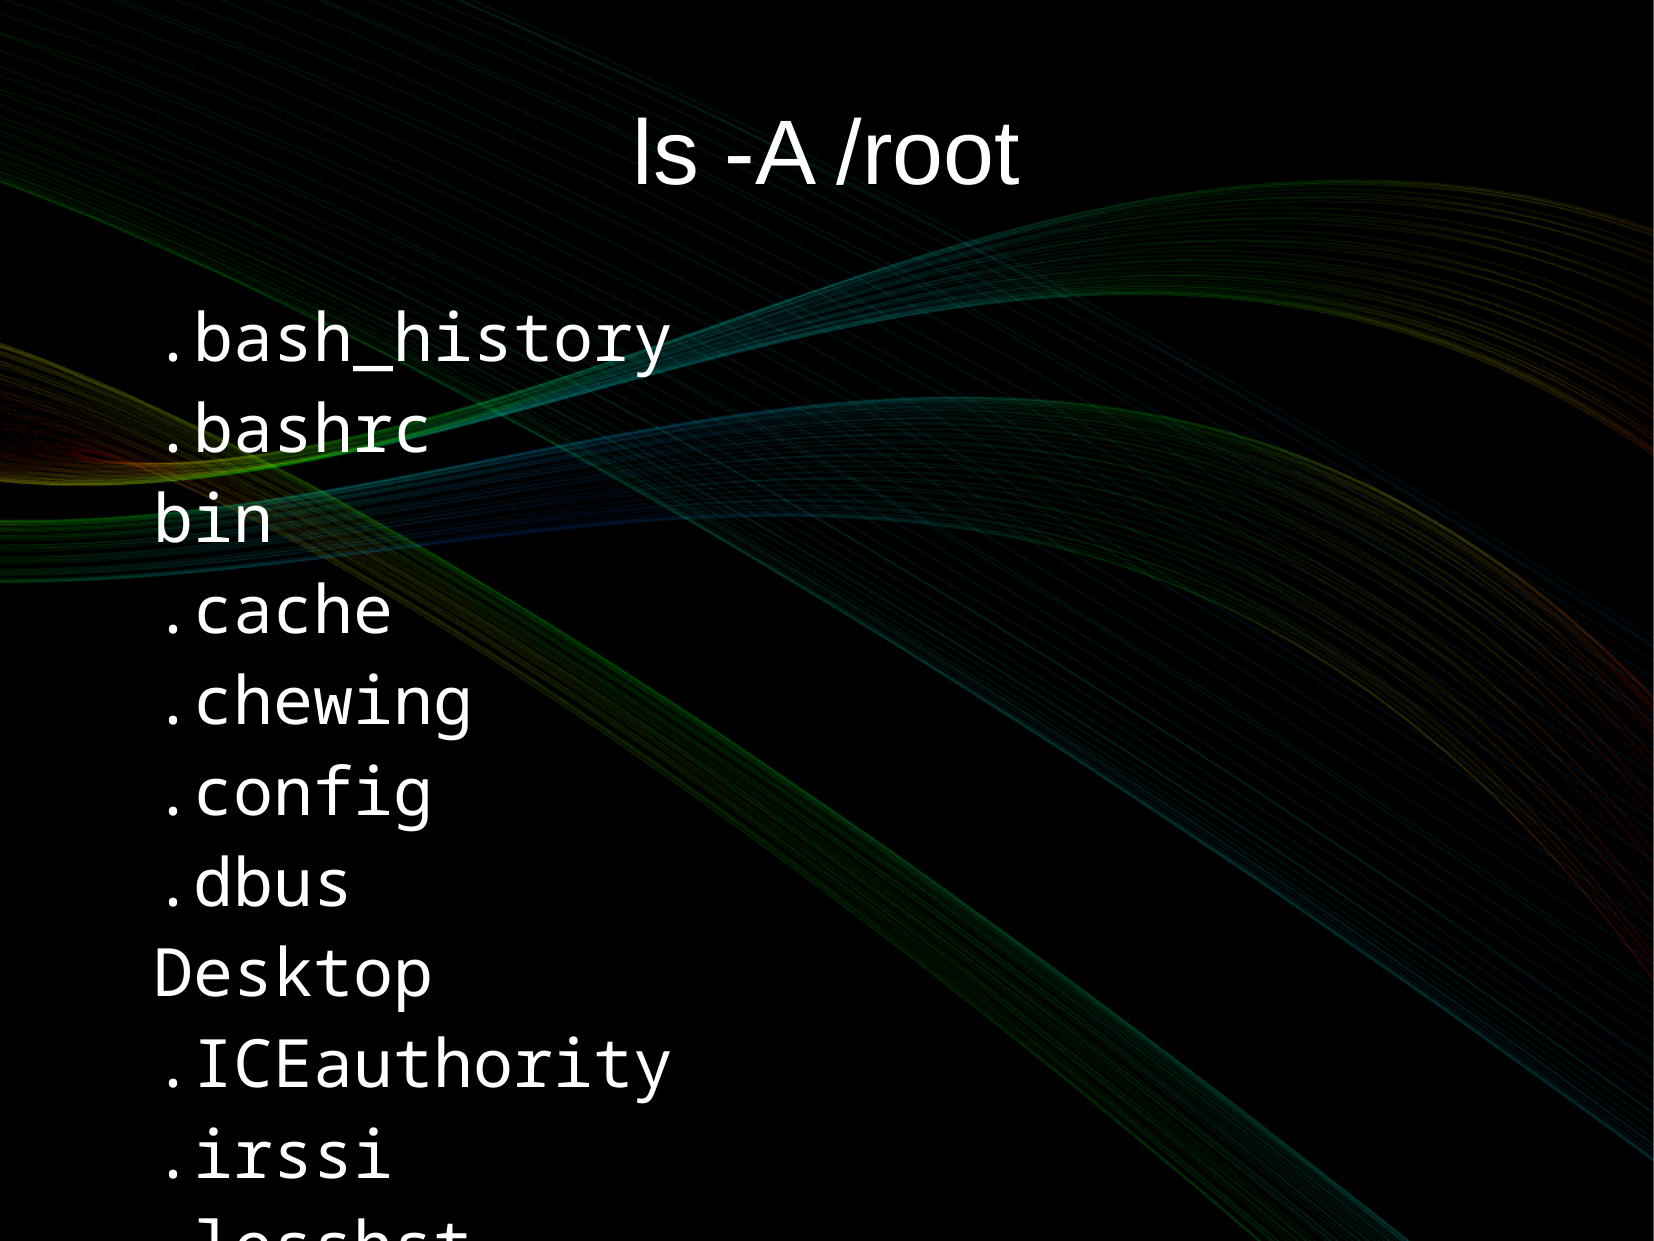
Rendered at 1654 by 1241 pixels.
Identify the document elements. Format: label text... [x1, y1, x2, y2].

picture [0, 0, 1654, 1241]
list .bash_history .bashrc bin .cache .chewing .config .dbus Desktop .ICEauthority .irssi .lesshst [...] [82, 290, 1571, 1200]
title ls -A /root [82, 56, 1571, 250]
